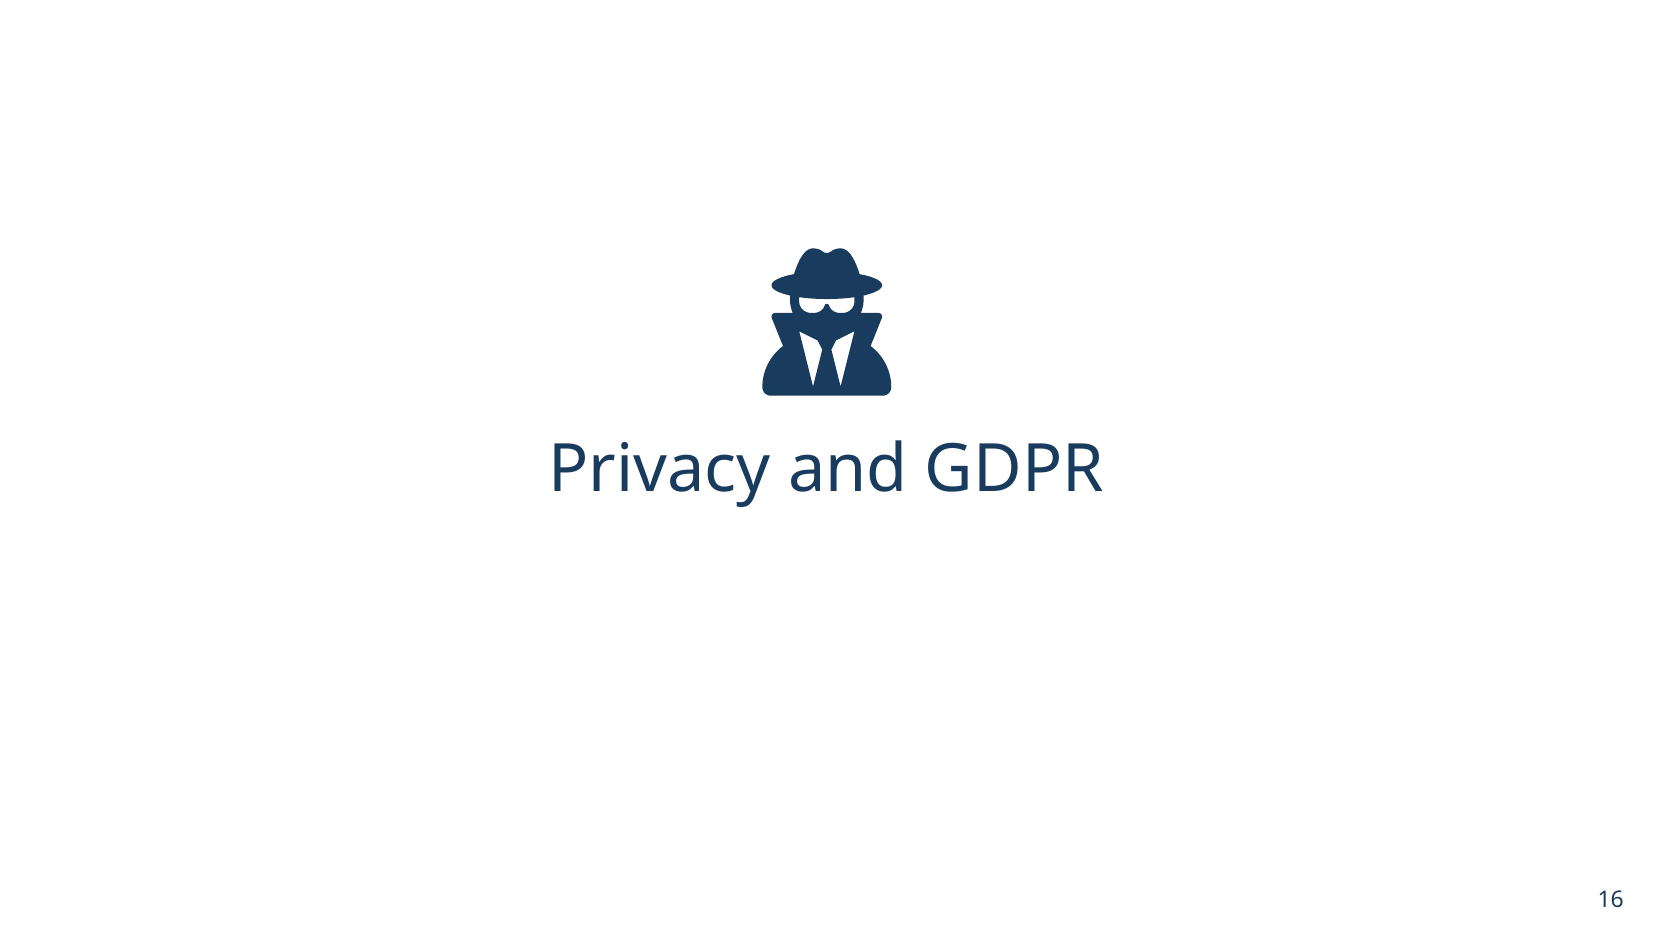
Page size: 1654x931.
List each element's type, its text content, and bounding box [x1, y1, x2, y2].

title Privacy and GDPR [82, 409, 1571, 521]
text_box [762, 248, 892, 396]
